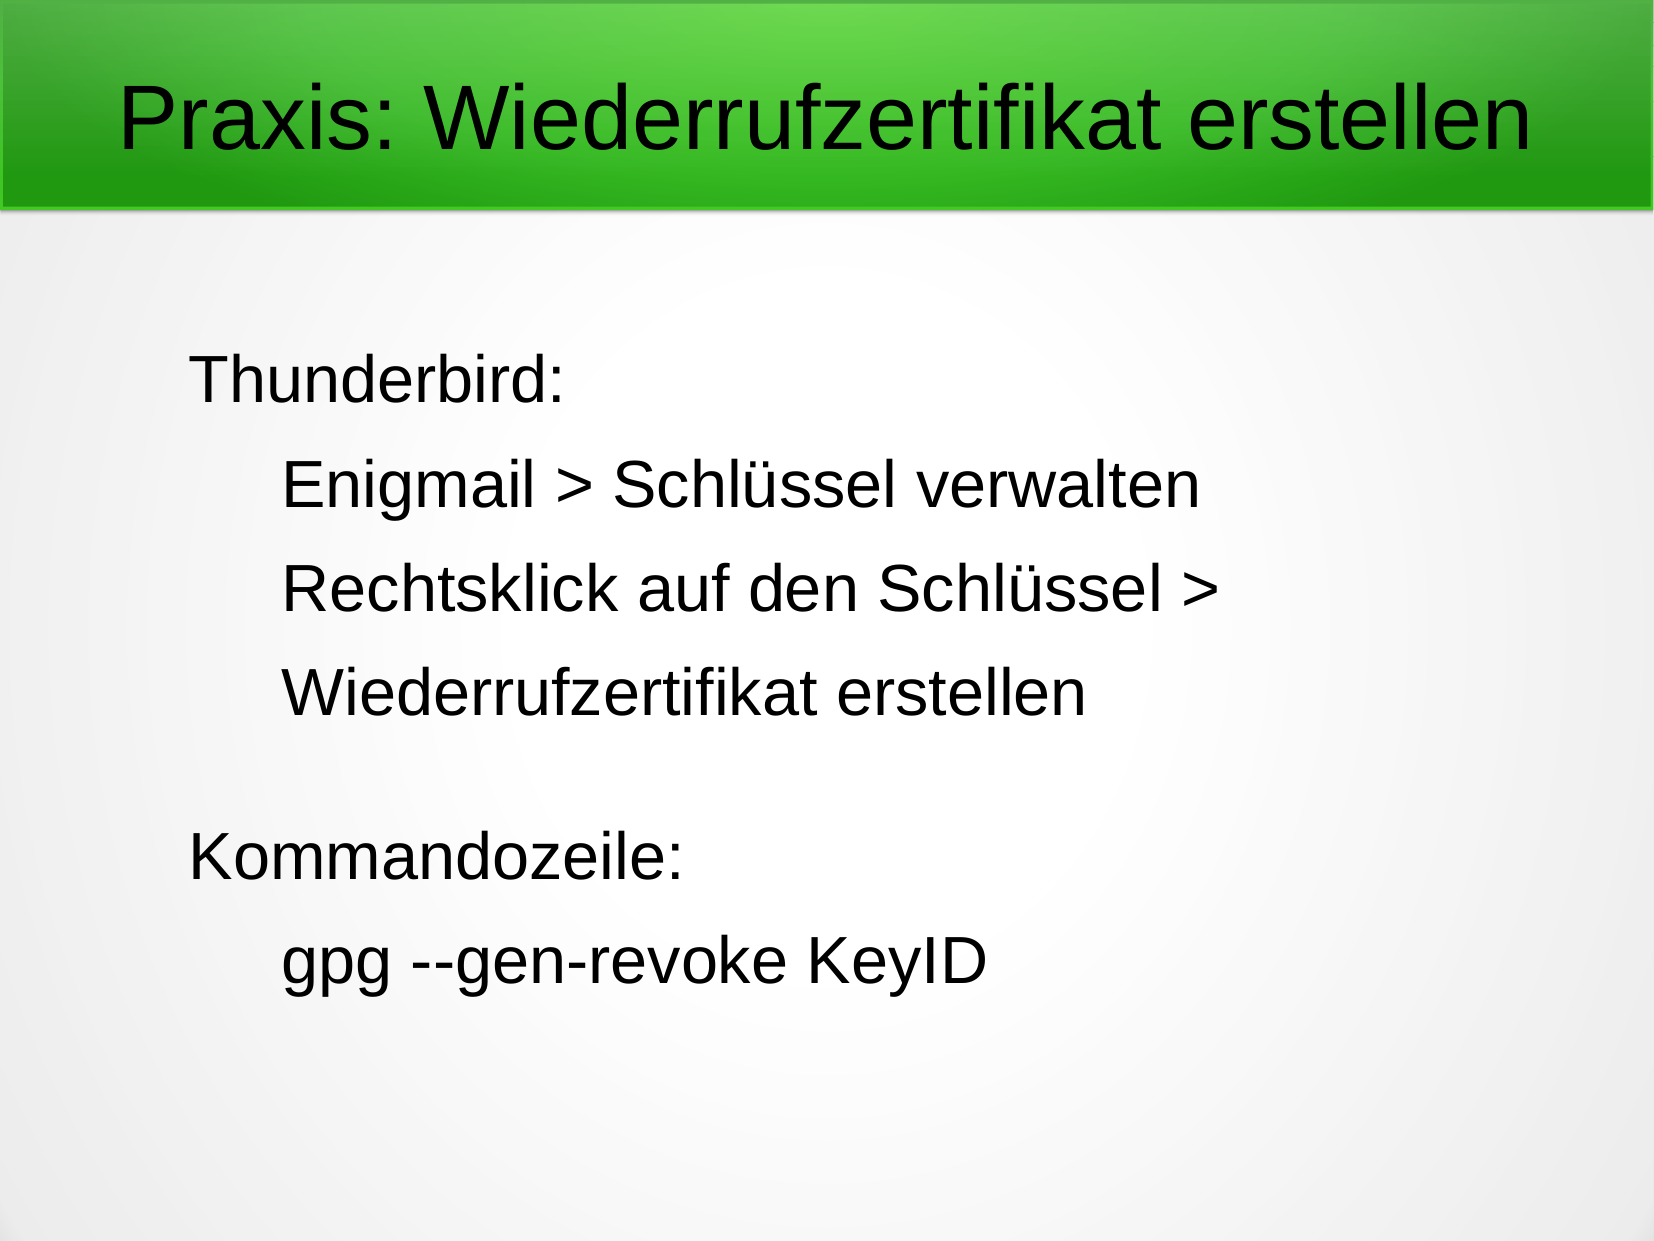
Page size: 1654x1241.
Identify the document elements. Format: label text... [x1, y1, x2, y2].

list Thunderbird: Enigmail > Schlüssel verwalten Rechtsklick auf den Schlüssel > Wiederrufzertifikat erstellen Kommandozeile: gpg --gen-revoke KeyID [118, 342, 1571, 1164]
title Praxis: Wiederrufzertifikat erstellen [82, 47, 1571, 189]
